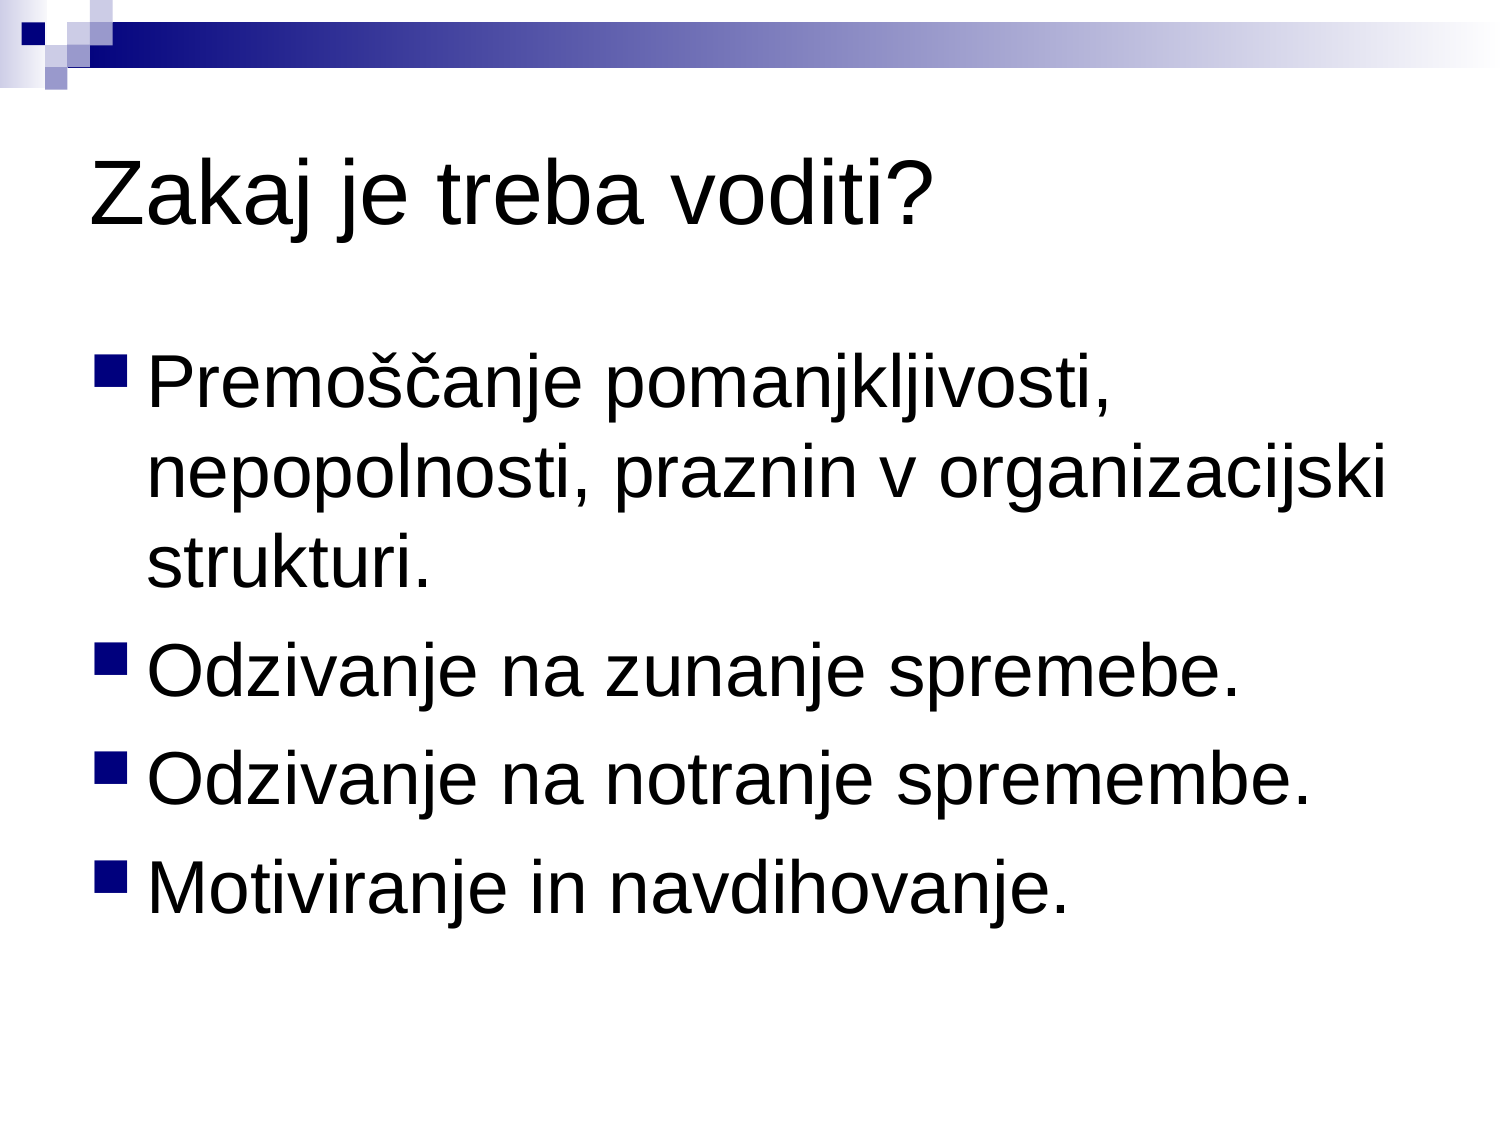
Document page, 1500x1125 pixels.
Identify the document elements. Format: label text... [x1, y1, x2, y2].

list Premoščanje pomanjkljivosti, nepopolnosti, praznin v organizacijski strukturi. Odzivanje na zunanje spremebe. Odzivanje na notranje spremembe. Motiviranje in navdihovanje. [75, 324, 1426, 963]
title Zakaj je treba voditi? [75, 75, 1426, 301]
